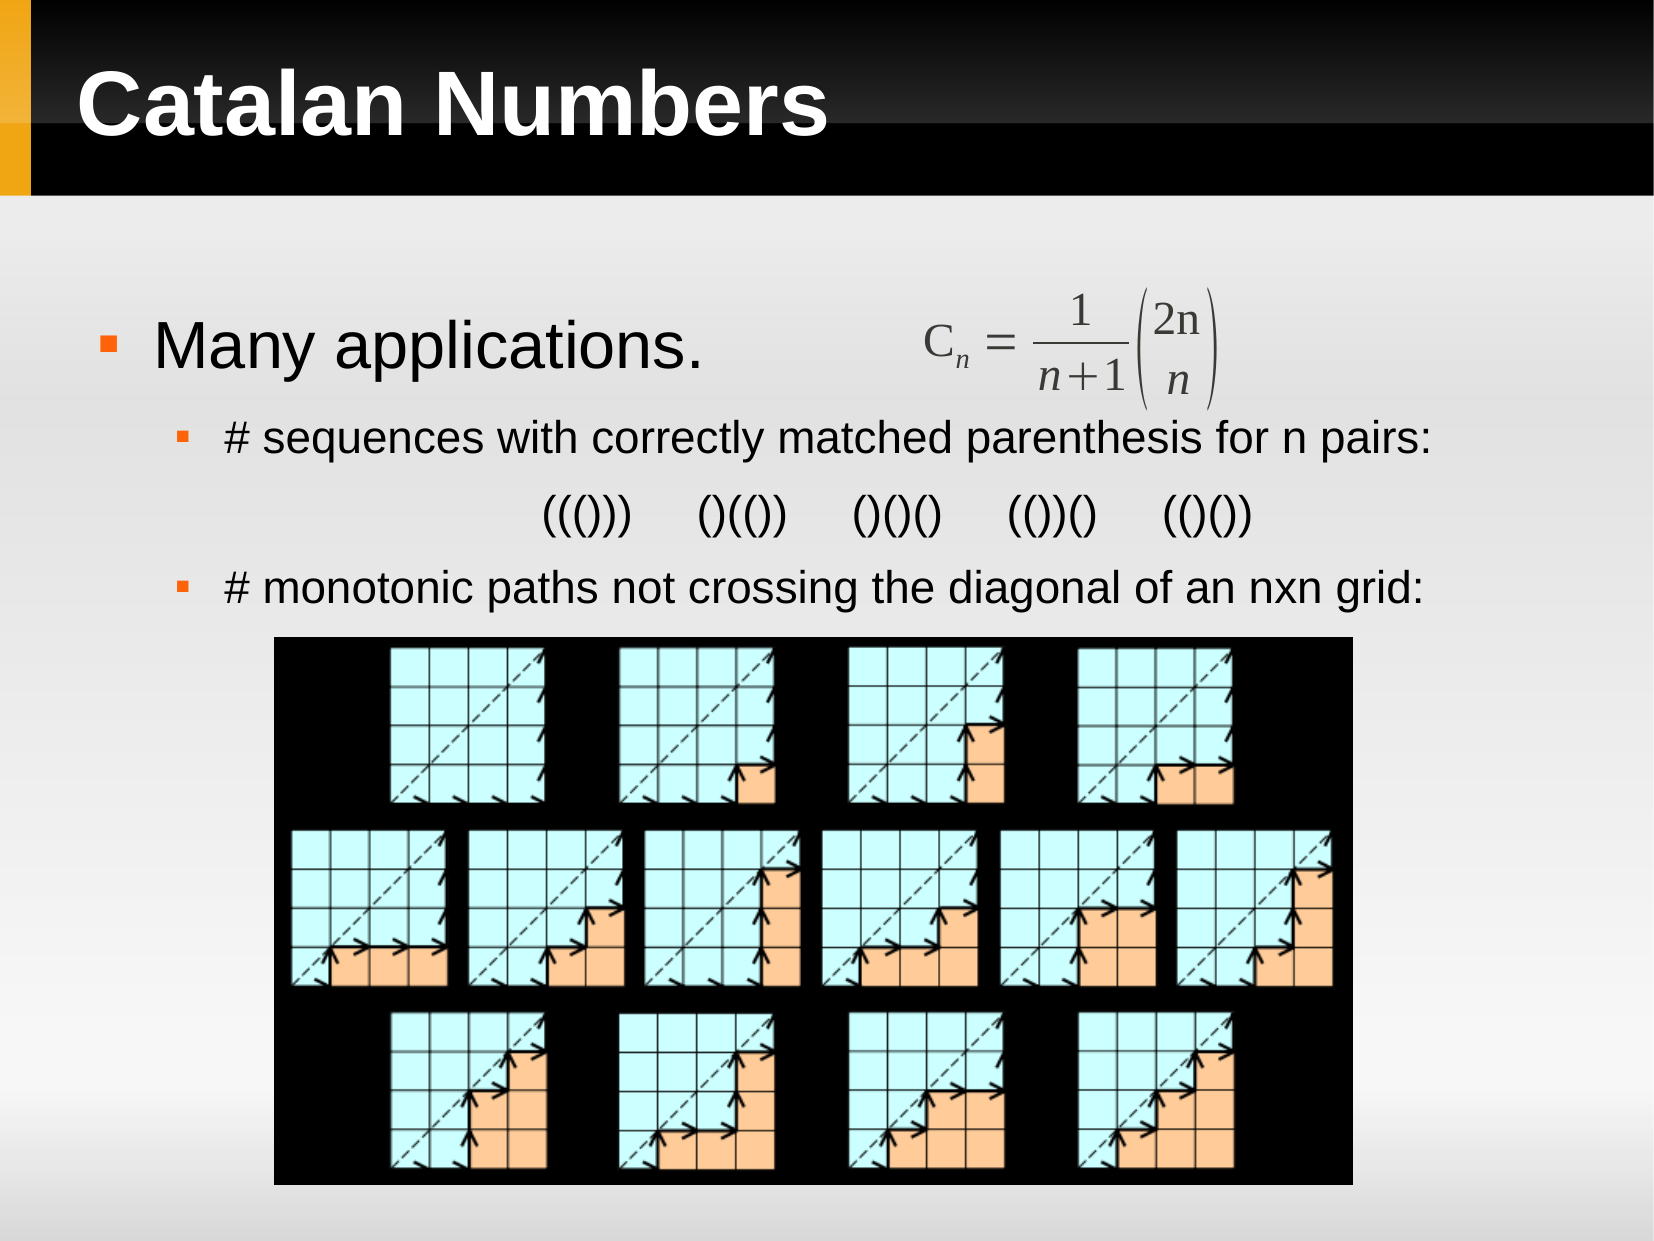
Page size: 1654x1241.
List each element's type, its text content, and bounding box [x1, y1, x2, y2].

chart [915, 281, 1227, 414]
list Many applications. # sequences with correctly matched parenthesis for n pairs: ((())) ()(()) ()()() (())() (()()) # monotonic paths not crossing the diagonal of an nxn grid: [82, 307, 1571, 1018]
picture [0, 0, 1654, 1241]
title Catalan Numbers [76, 7, 1565, 200]
